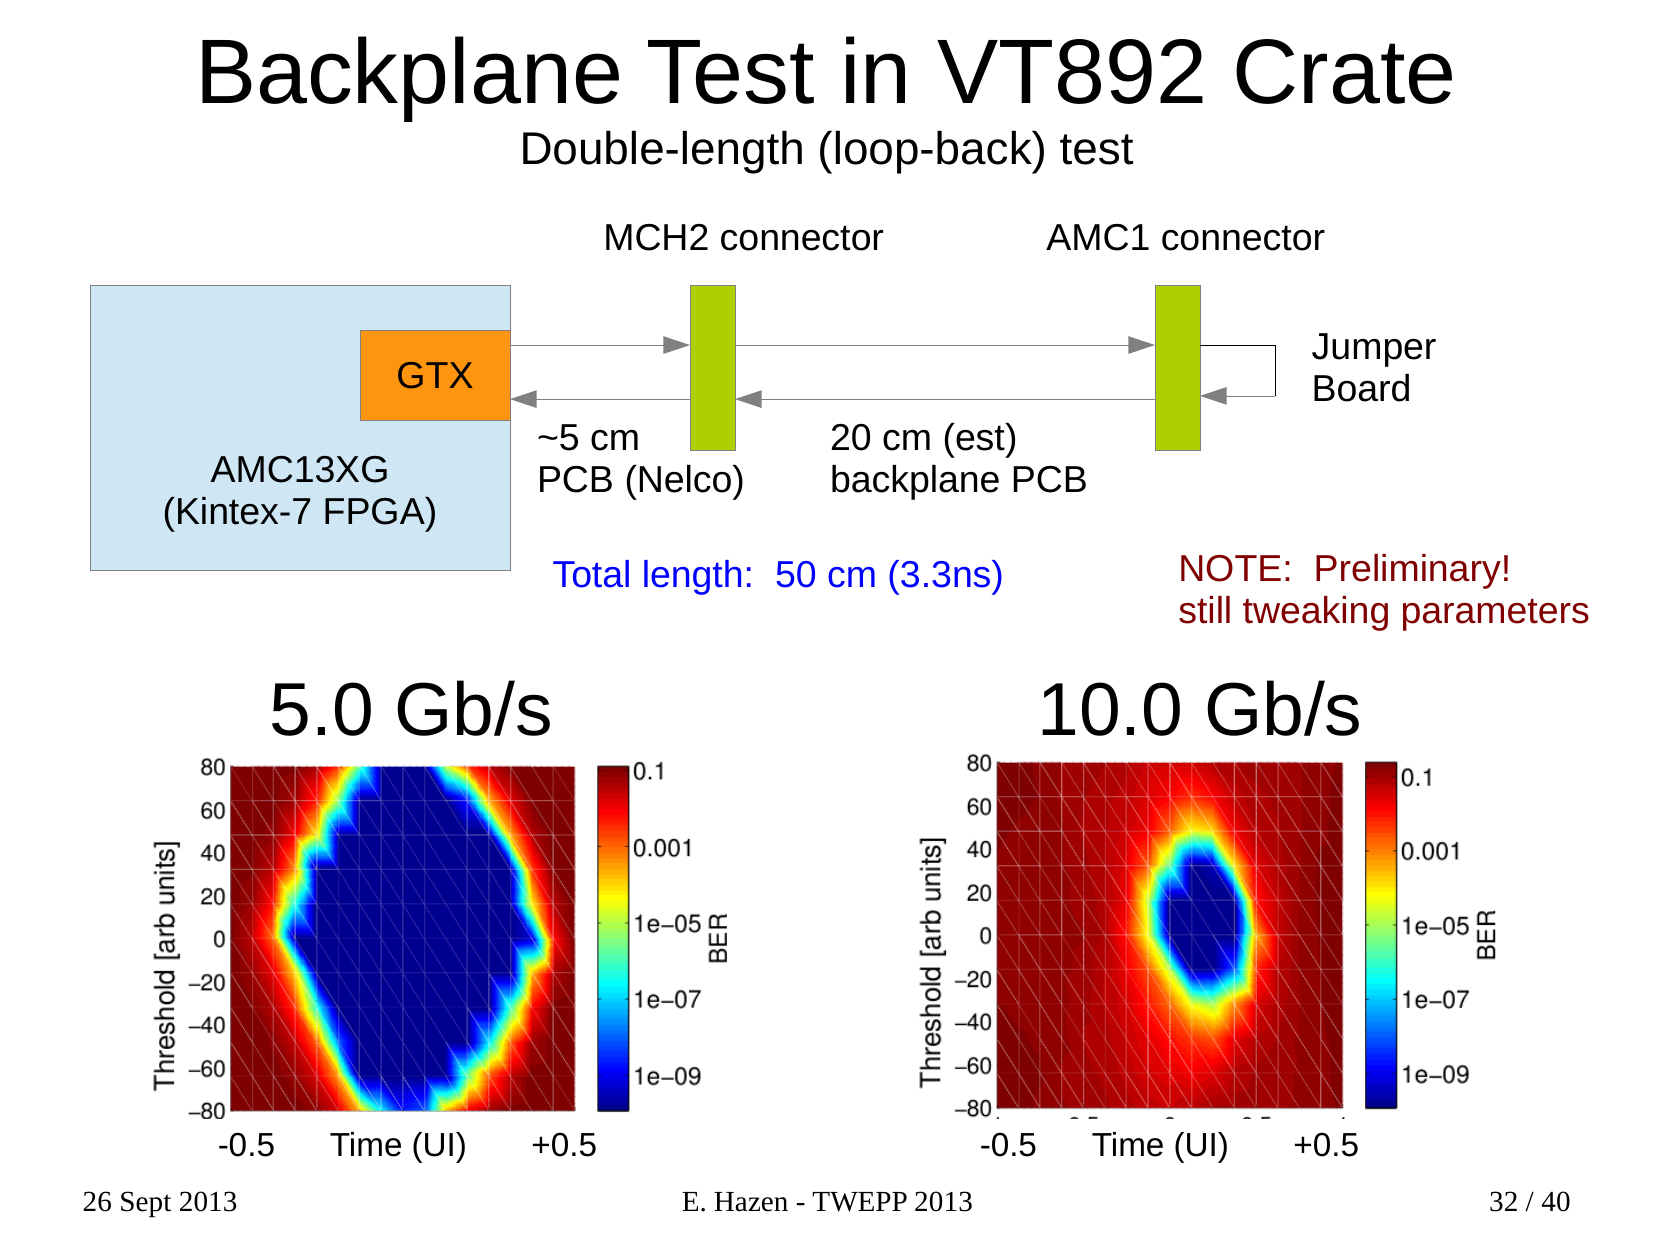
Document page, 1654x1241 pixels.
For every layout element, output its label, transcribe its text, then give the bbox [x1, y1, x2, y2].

text_box Total length: 50 cm (3.3ns) [537, 546, 1020, 604]
picture [900, 749, 1501, 1176]
text_box NOTE: Preliminary! still tweaking parameters [1163, 540, 1606, 639]
text_box MCH2 connector [588, 209, 900, 267]
text_box 5.0 Gb/s [255, 660, 568, 759]
text_box [1155, 285, 1201, 451]
text_box AMC1 connector [1031, 209, 1341, 267]
title Backplane Test in VT892 Crate Double-length (loop-back) test [82, 20, 1571, 175]
text_box 20 cm (est) backplane PCB [815, 409, 1103, 508]
text_box GTX [360, 330, 511, 421]
text_box AMC13XG (Kintex-7 FPGA) [90, 285, 511, 571]
text_box [690, 285, 736, 409]
text_box -0.5 Time (UI) +0.5 [203, 1119, 714, 1171]
text_box -0.5 Time (UI) +0.5 [964, 1119, 1475, 1171]
text_box 10.0 Gb/s [1022, 660, 1378, 759]
text_box Jumper Board [1296, 317, 1452, 417]
picture [134, 745, 735, 1174]
text_box ~5 cm PCB (Nelco) [522, 409, 760, 508]
